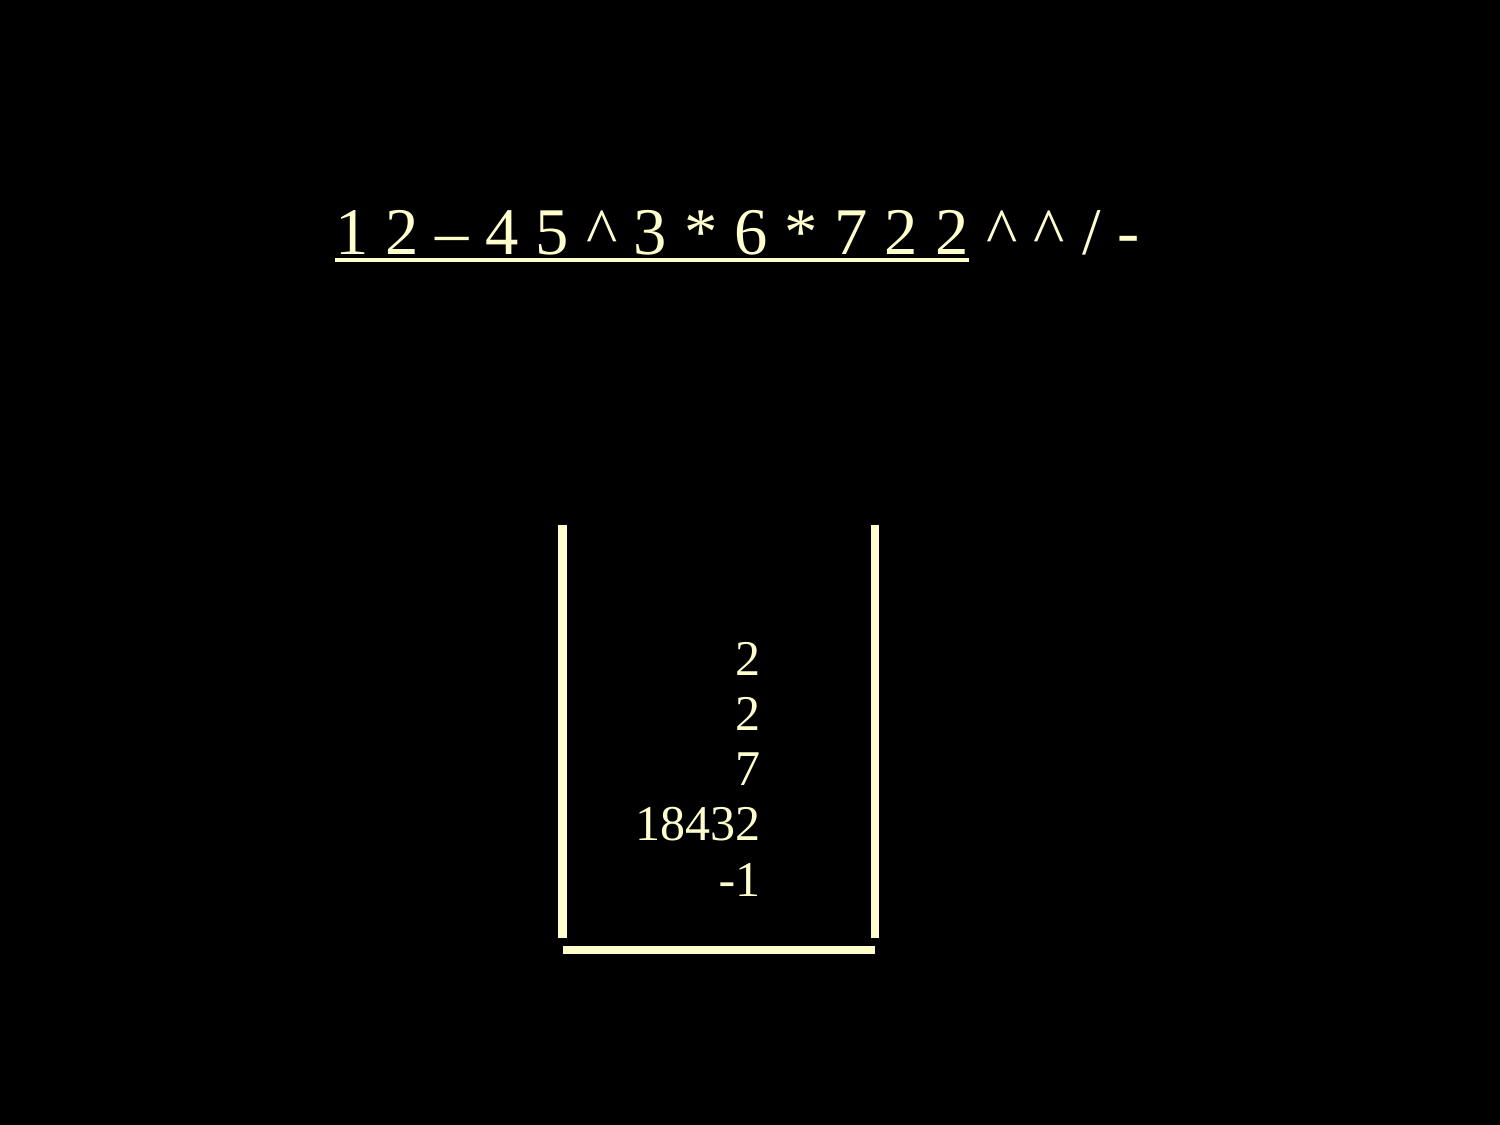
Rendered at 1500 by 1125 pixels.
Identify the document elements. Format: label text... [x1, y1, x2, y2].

text_box 1 2 – 4 5 ^ 3 * 6 * 7 2 2 ^ ^ / - [320, 187, 1155, 277]
text_box 2 2 7 18432 -1 [599, 622, 775, 915]
